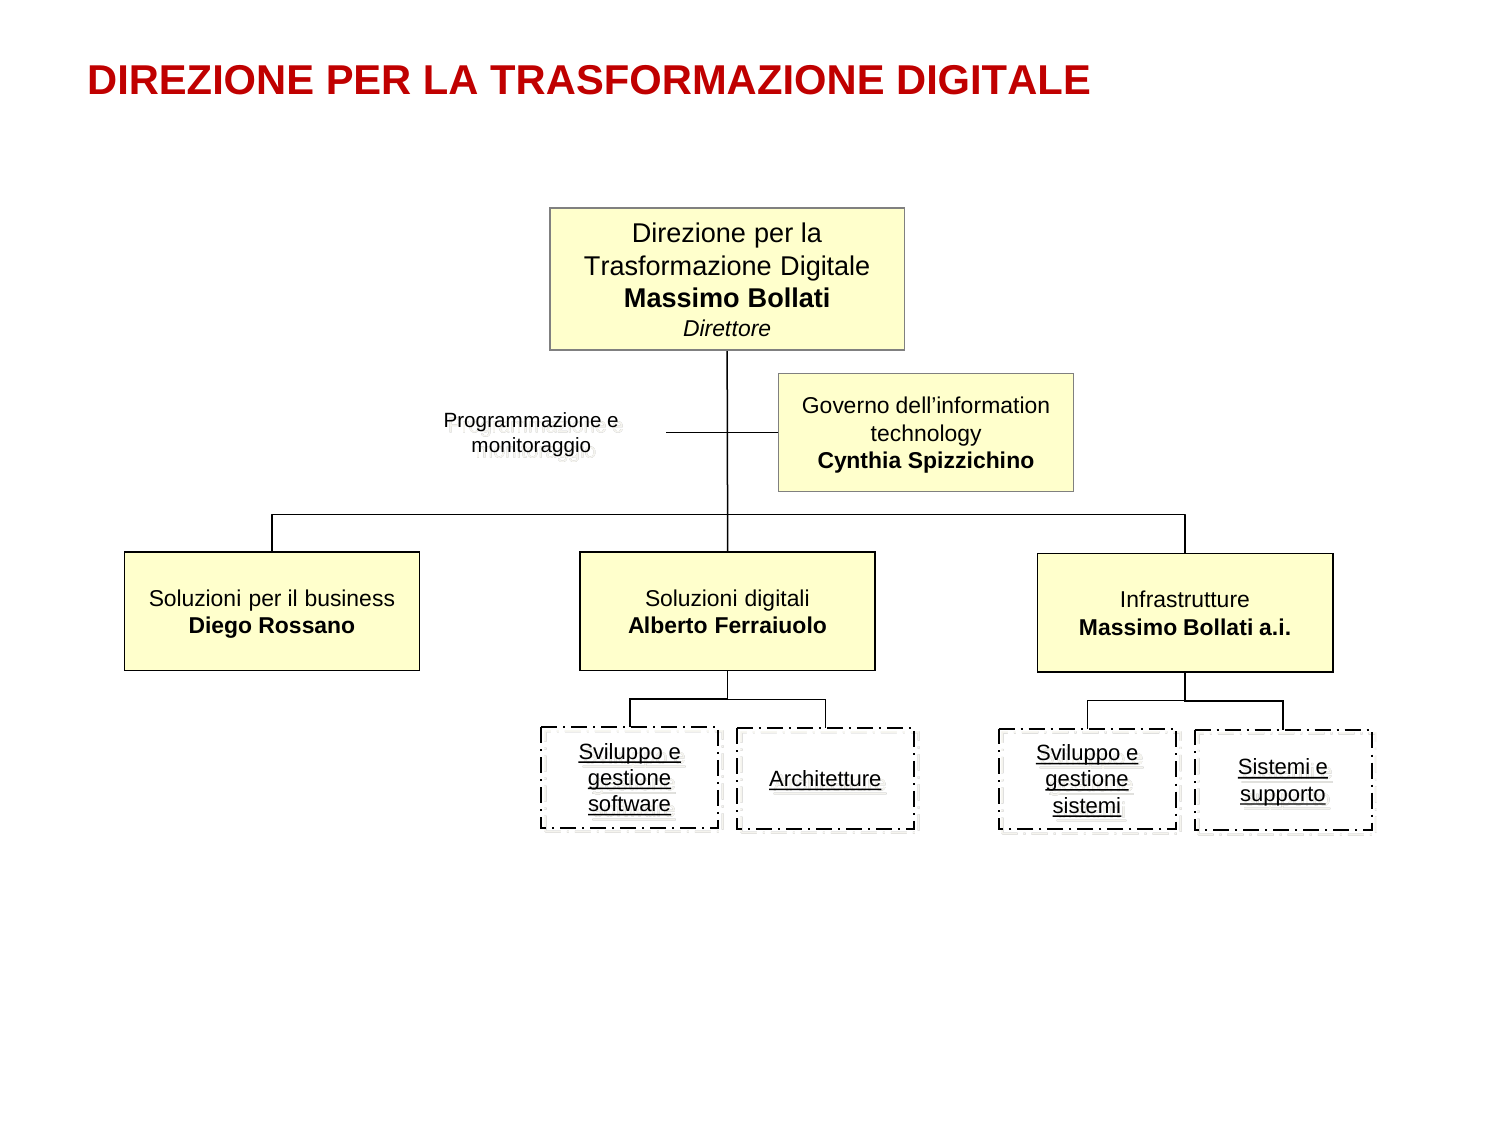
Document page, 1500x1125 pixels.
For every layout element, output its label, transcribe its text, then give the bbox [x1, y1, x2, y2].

picture [123, 207, 1377, 836]
text_box DIREZIONE PER LA TRASFORMAZIONE DIGITALE [72, 45, 1462, 128]
